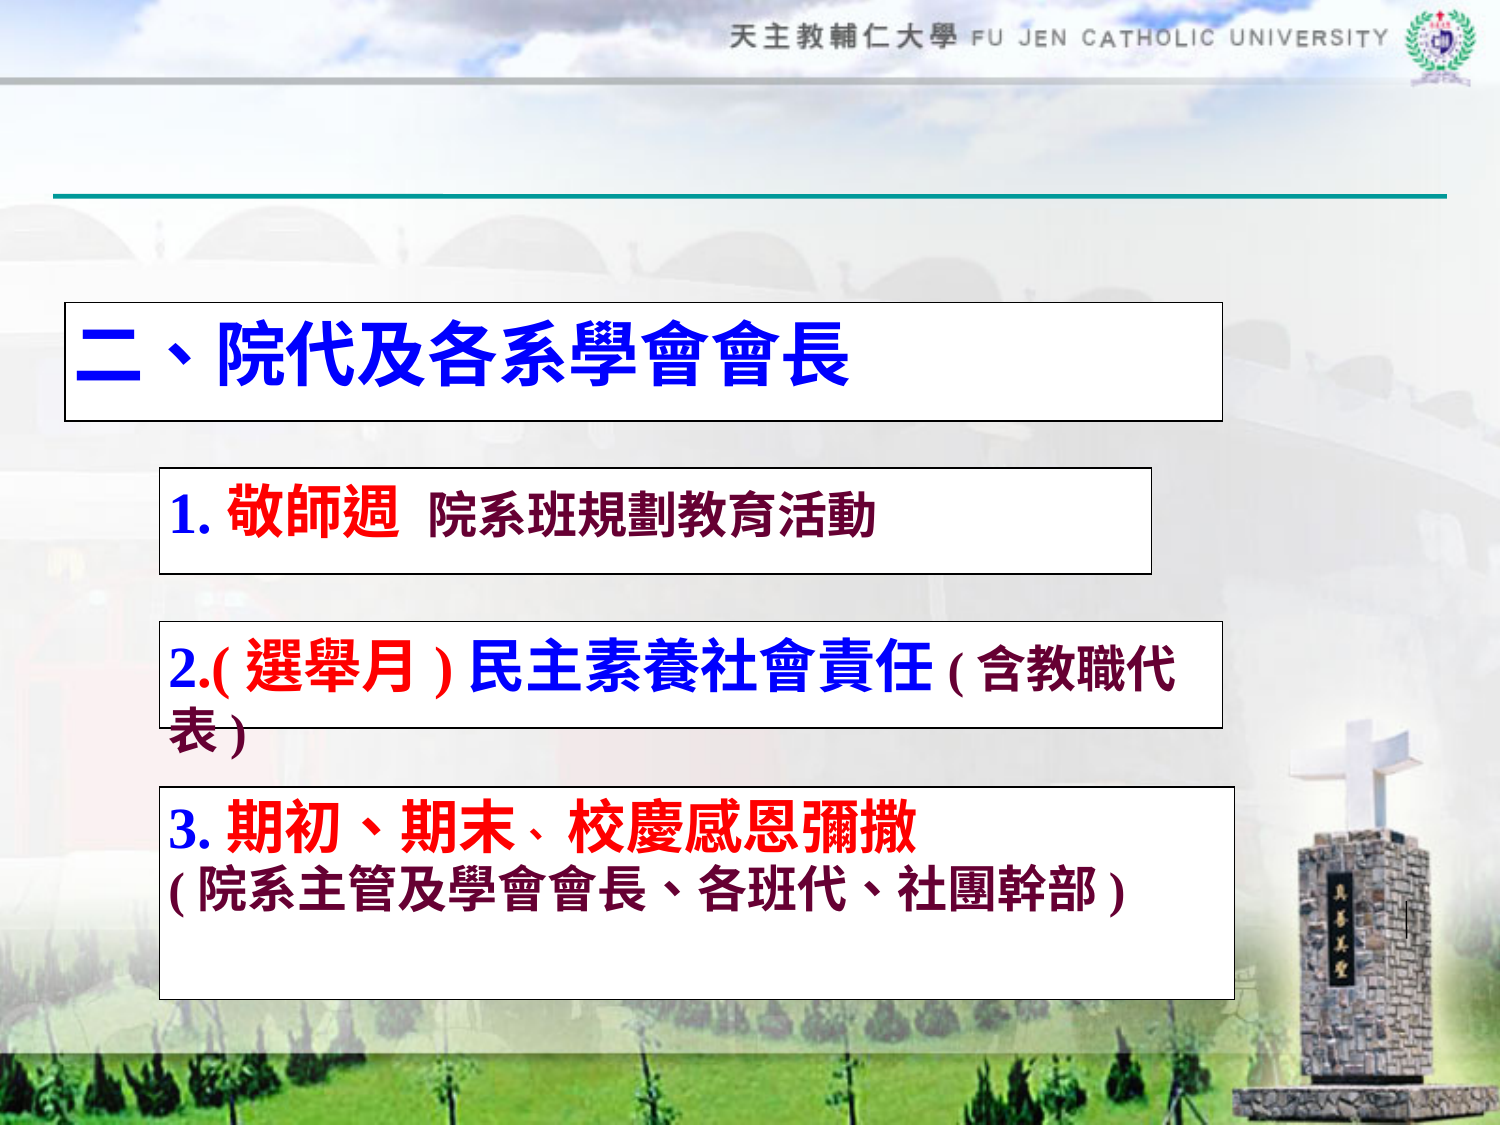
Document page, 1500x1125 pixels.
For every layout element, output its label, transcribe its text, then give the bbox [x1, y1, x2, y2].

text_box 二、院代及各系學會會長 [64, 302, 1223, 421]
text_box 1.敬師週 院系班規劃教育活動 [159, 467, 1152, 575]
text_box 3.期初、期末、 校慶感恩彌撒 (院系主管及學會會長、各班代、社團幹部) [159, 786, 1235, 1000]
text_box 2.(選舉月)民主素養社會責任(含教職代表) [159, 621, 1223, 728]
